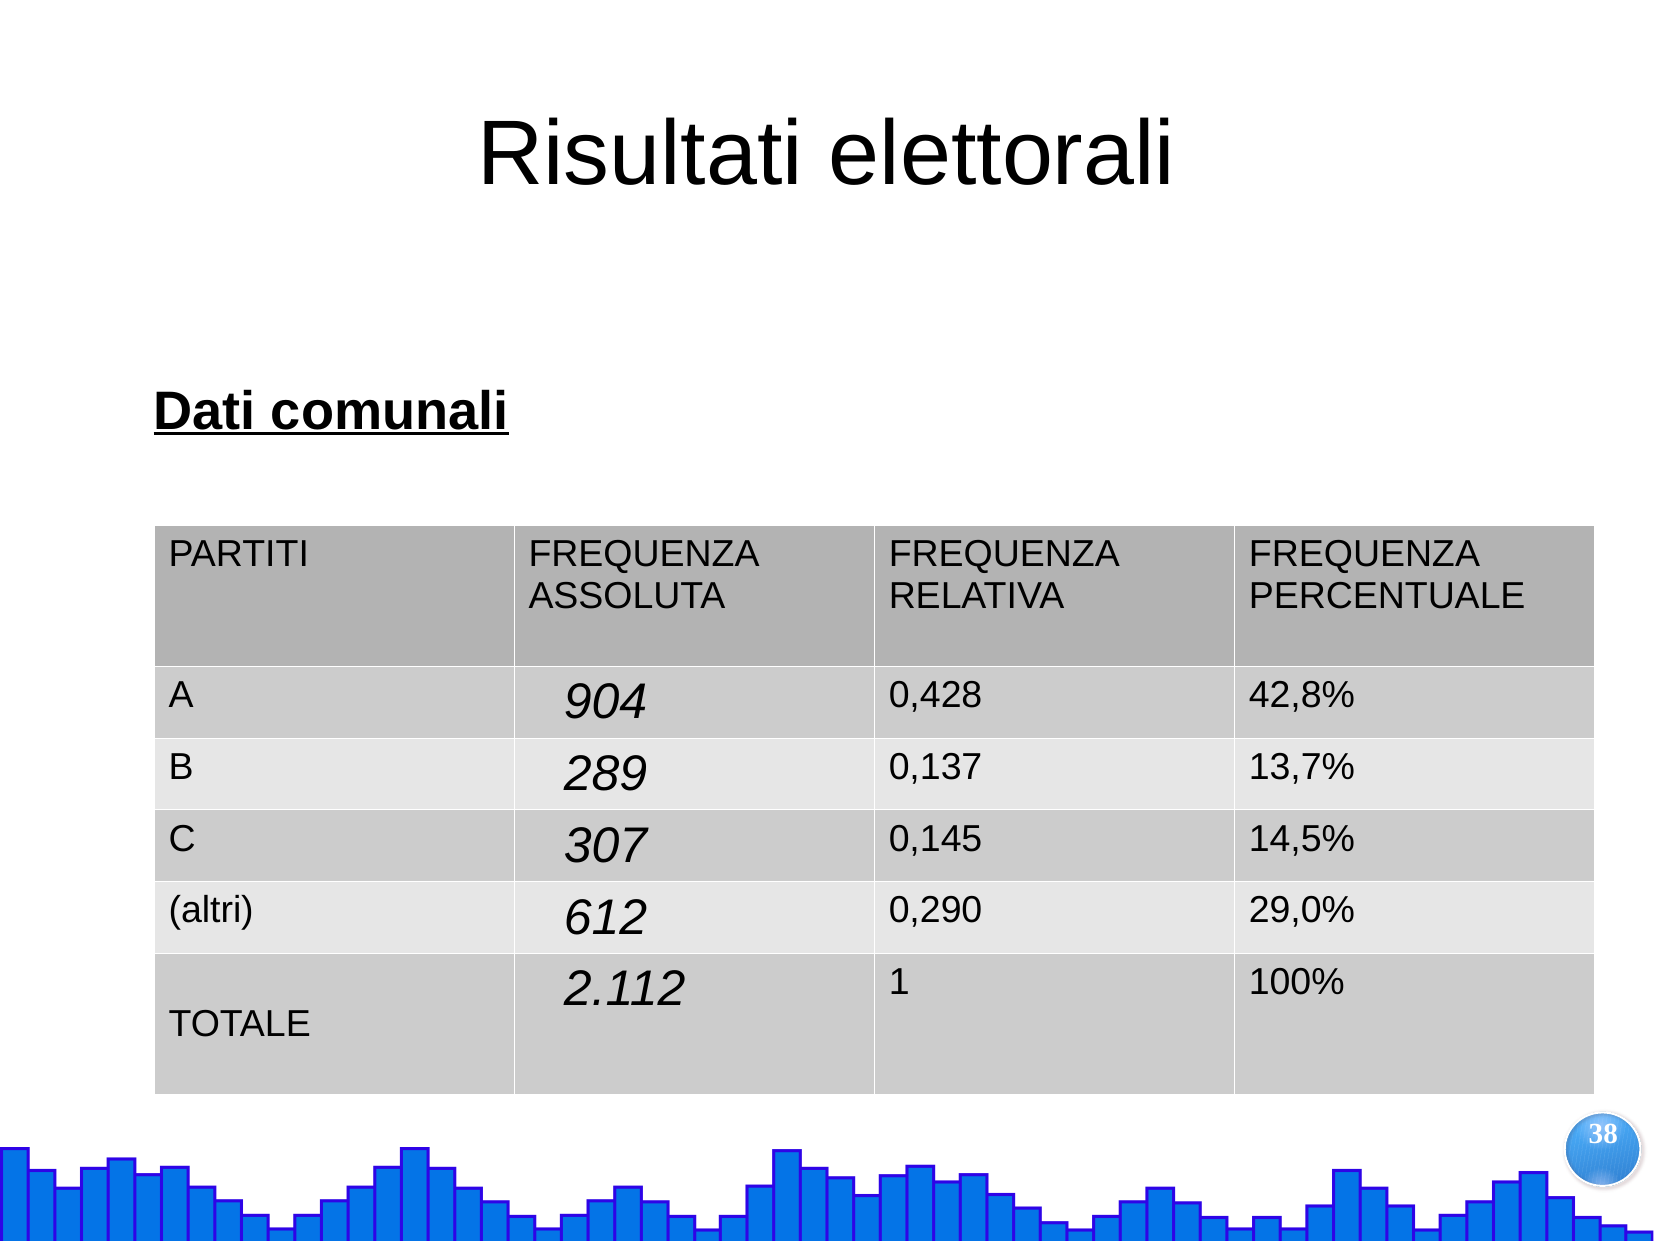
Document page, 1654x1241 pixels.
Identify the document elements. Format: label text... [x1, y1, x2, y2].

list Dati comunali [82, 290, 1571, 1010]
table_cell A [155, 667, 514, 738]
table_cell 29,0% [1235, 882, 1594, 953]
table_cell B [155, 739, 514, 809]
table_cell 0,290 [875, 882, 1234, 953]
table_cell 289 [515, 739, 874, 809]
table_cell 2.112 [515, 954, 874, 1094]
table_cell 0,428 [875, 667, 1234, 738]
table_cell 42,8% [1235, 667, 1594, 738]
table_header FREQUENZA PERCENTUALE [1235, 526, 1594, 666]
table_cell C [155, 810, 514, 881]
table_cell TOTALE [155, 954, 514, 1094]
table_cell 0,145 [875, 810, 1234, 881]
table_header PARTITI [155, 526, 514, 666]
table_cell 14,5% [1235, 810, 1594, 881]
table_cell 100% [1235, 954, 1594, 1094]
table_cell 1 [875, 954, 1234, 1094]
table_cell 612 [515, 882, 874, 953]
picture [0, 1147, 1654, 1241]
title Risultati elettorali [82, 49, 1571, 257]
table_cell 307 [515, 810, 874, 881]
table_cell 0,137 [875, 739, 1234, 809]
table_cell 904 [515, 667, 874, 738]
table_header FREQUENZA RELATIVA [875, 526, 1234, 666]
table_cell (altri) [155, 882, 514, 953]
table_cell 13,7% [1235, 739, 1594, 809]
table_header FREQUENZA ASSOLUTA [515, 526, 874, 666]
